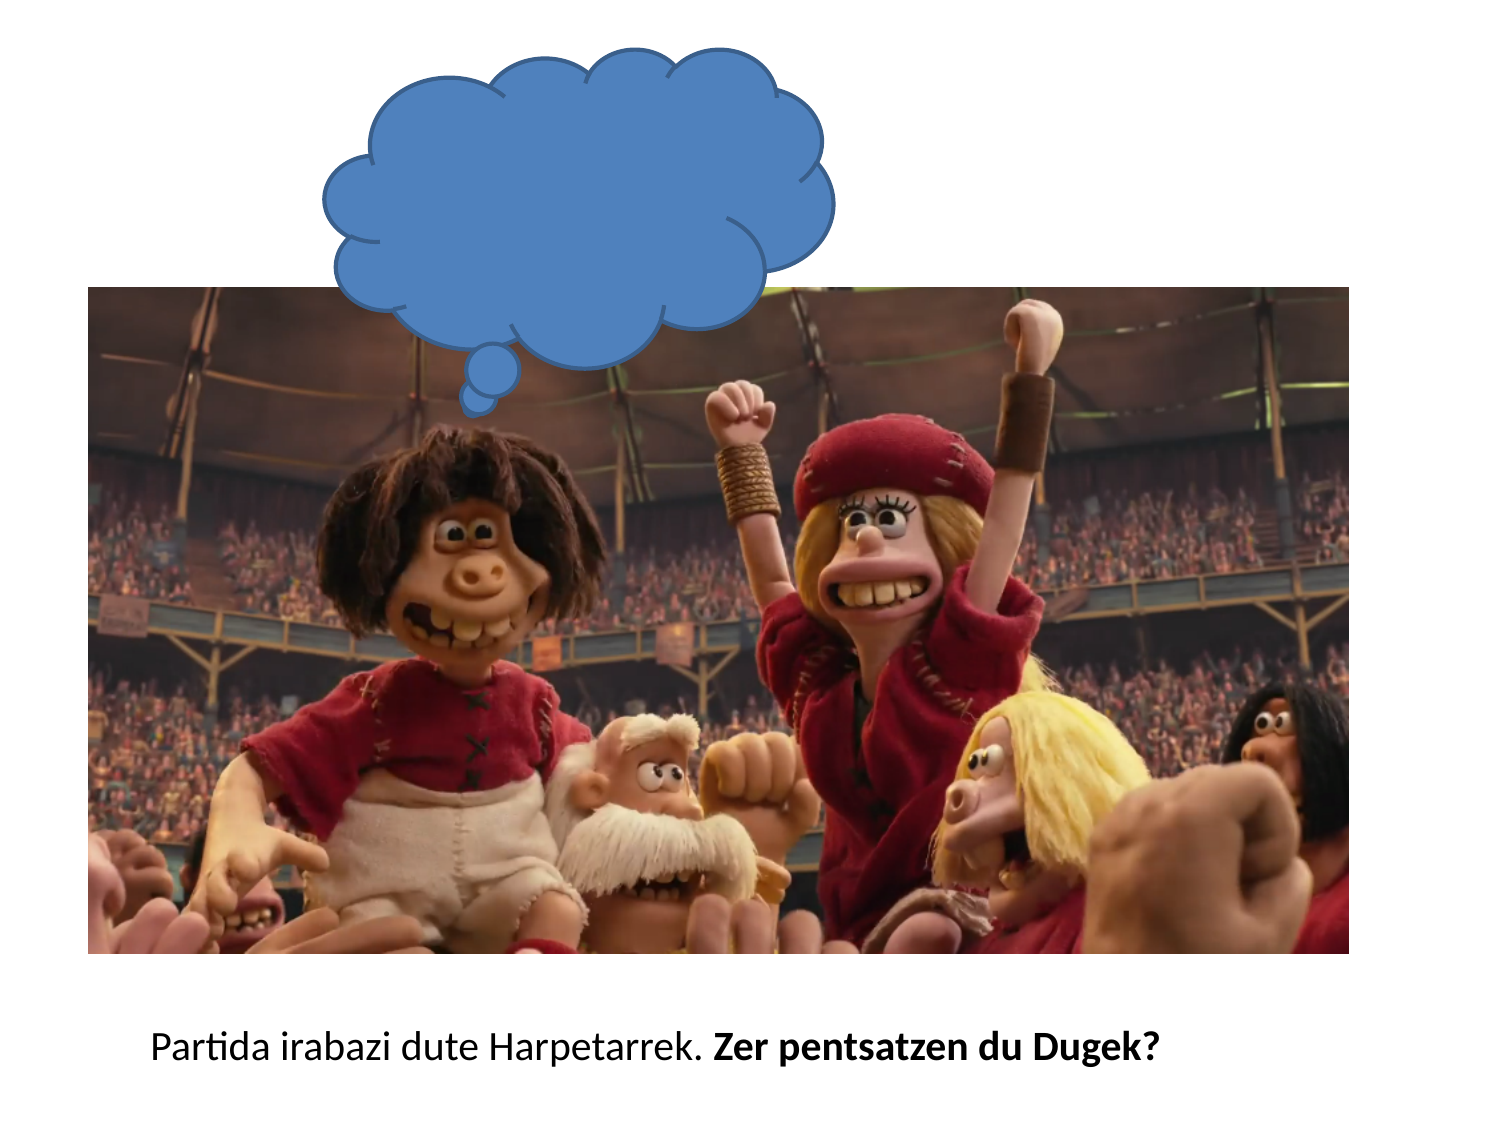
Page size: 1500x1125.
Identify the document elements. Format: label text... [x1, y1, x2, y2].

text_box [324, 49, 834, 417]
text_box Partida irabazi dute Harpetarrek. Zer pentsatzen du Dugek? [135, 1011, 1211, 1077]
picture [88, 287, 1349, 954]
